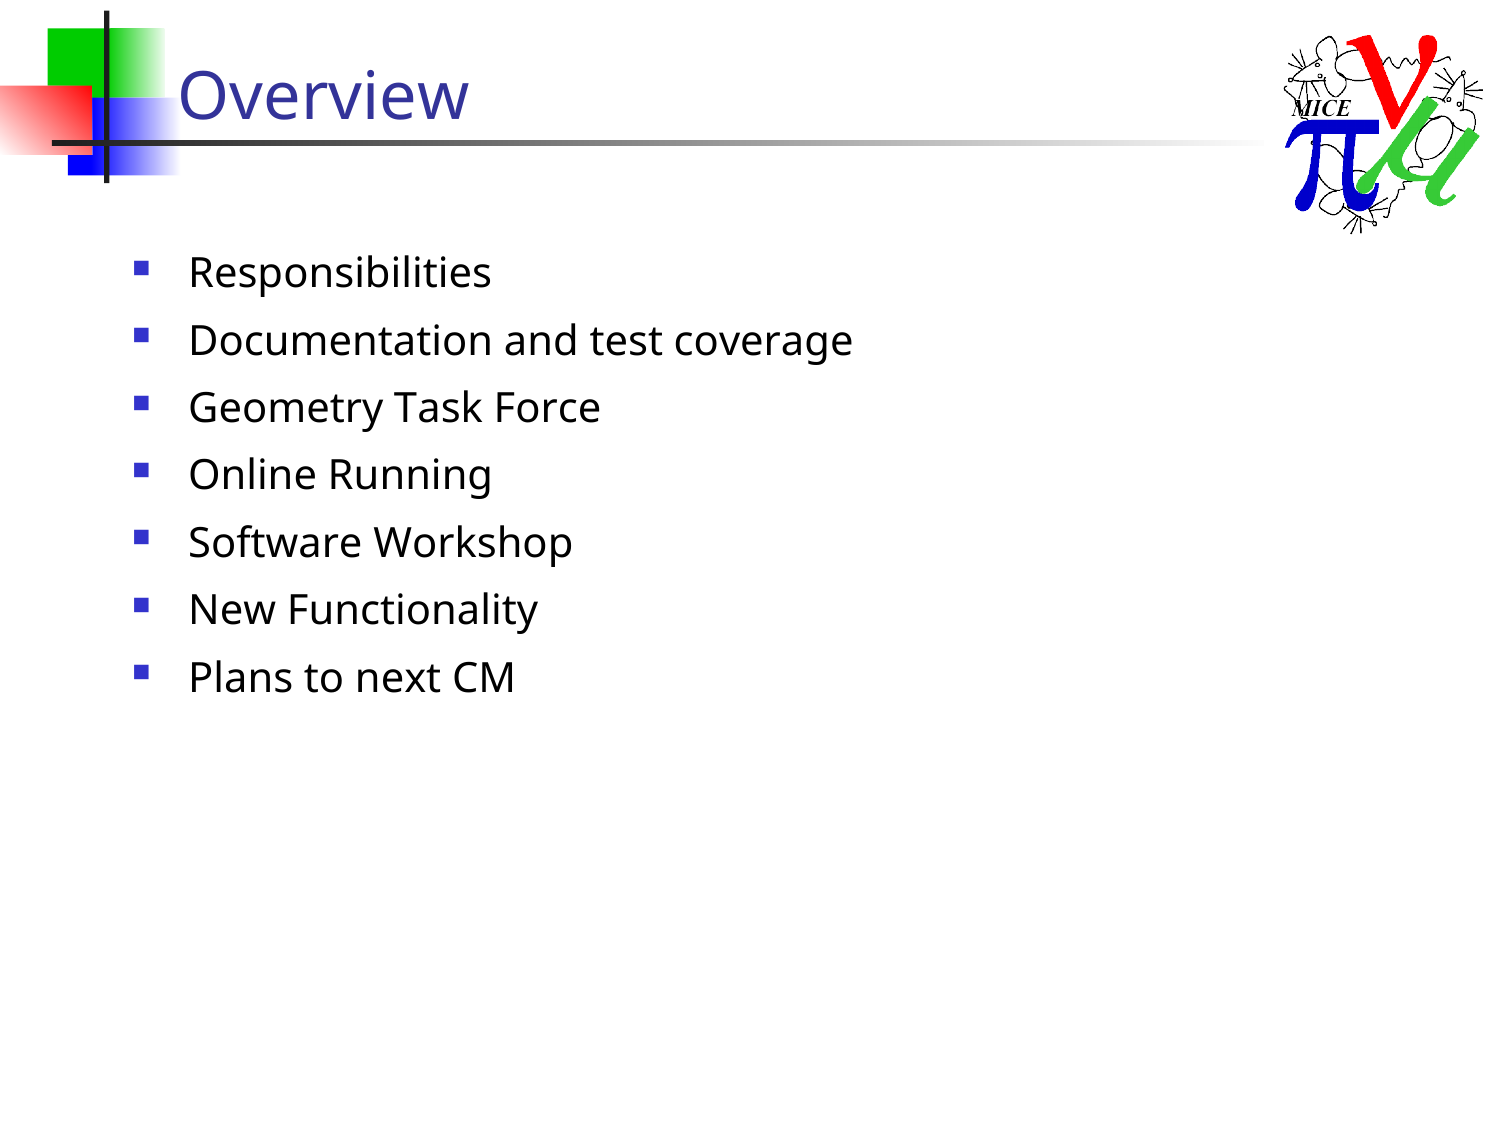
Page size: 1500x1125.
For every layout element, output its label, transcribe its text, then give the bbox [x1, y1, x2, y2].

list Responsibilities Documentation and test coverage Geometry Task Force Online Running Software Workshop New Functionality Plans to next CM [117, 235, 1393, 653]
picture [1264, 5, 1500, 251]
title Overview [162, 0, 1441, 188]
